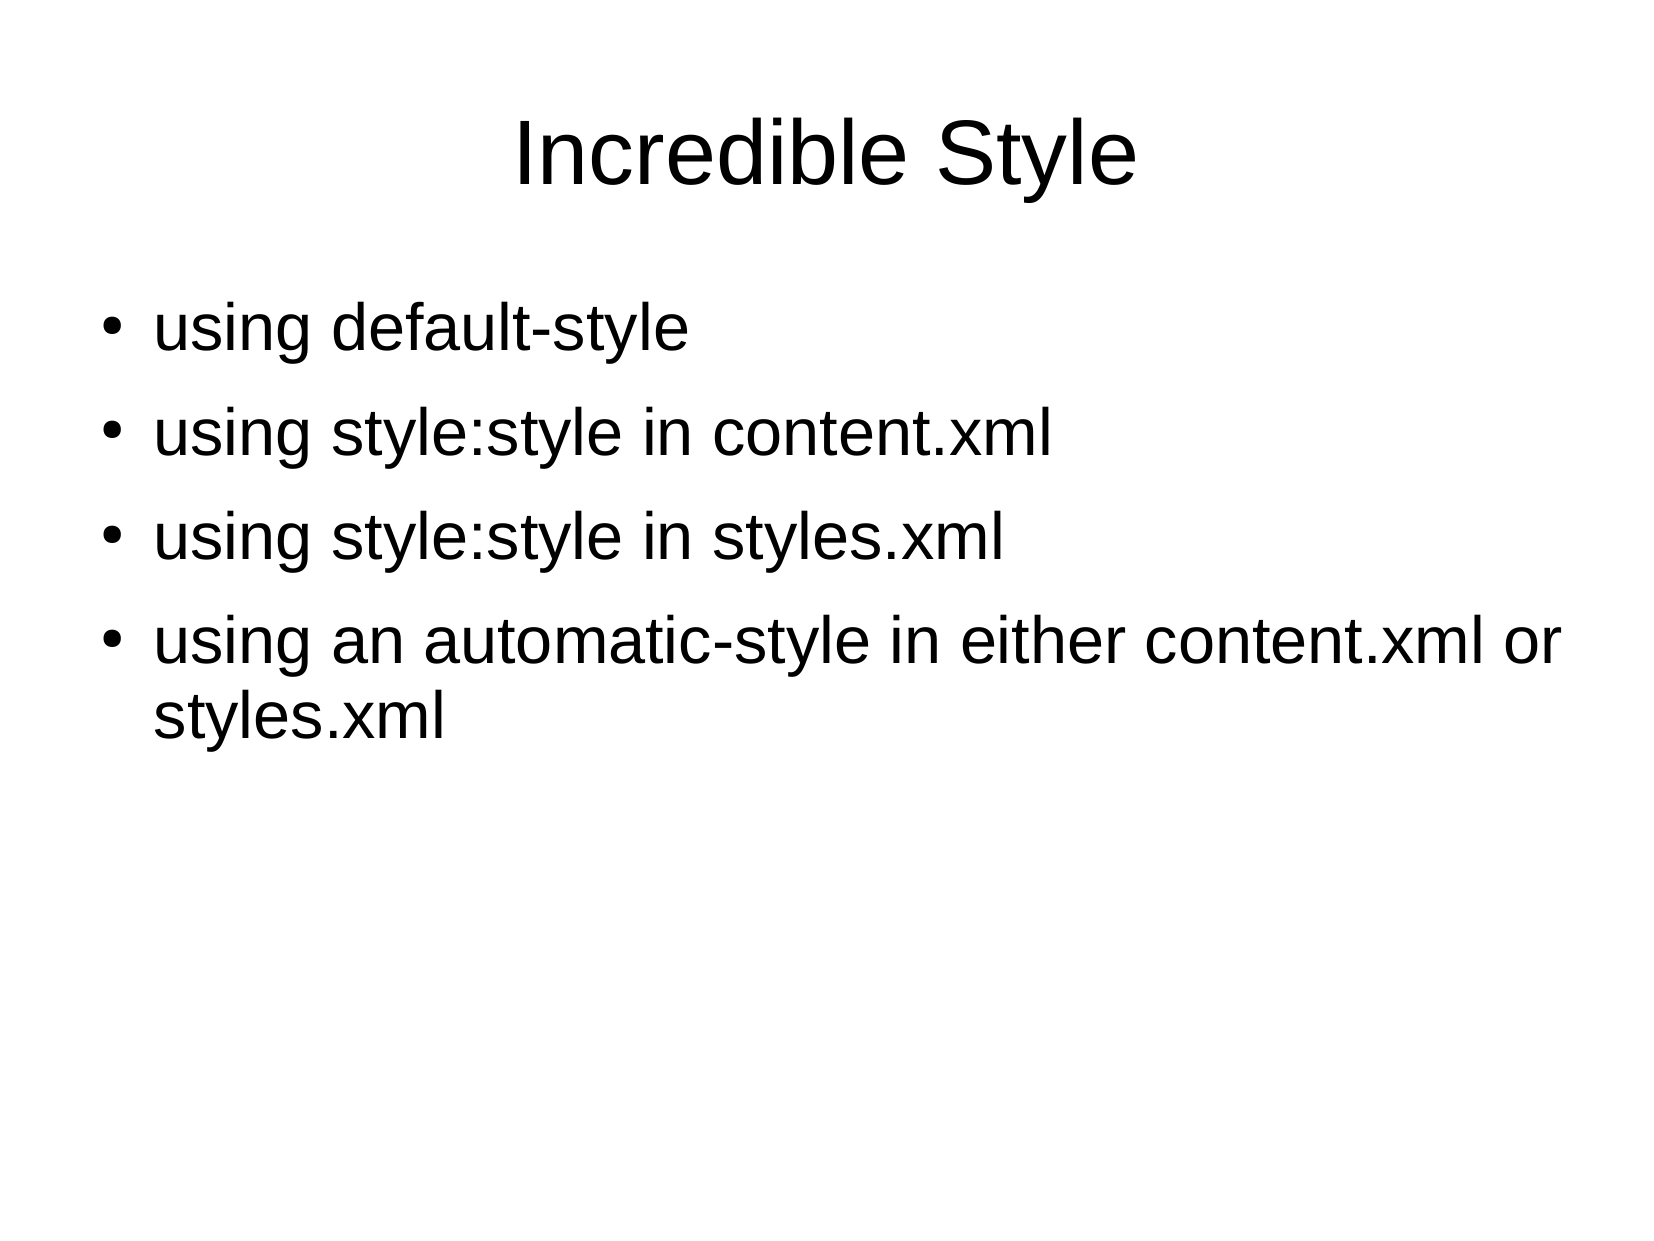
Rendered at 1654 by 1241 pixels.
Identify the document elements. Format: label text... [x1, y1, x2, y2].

list using default-style using style:style in content.xml using style:style in styles.xml using an automatic-style in either content.xml or styles.xml [82, 290, 1571, 1010]
title Incredible Style [82, 49, 1571, 257]
